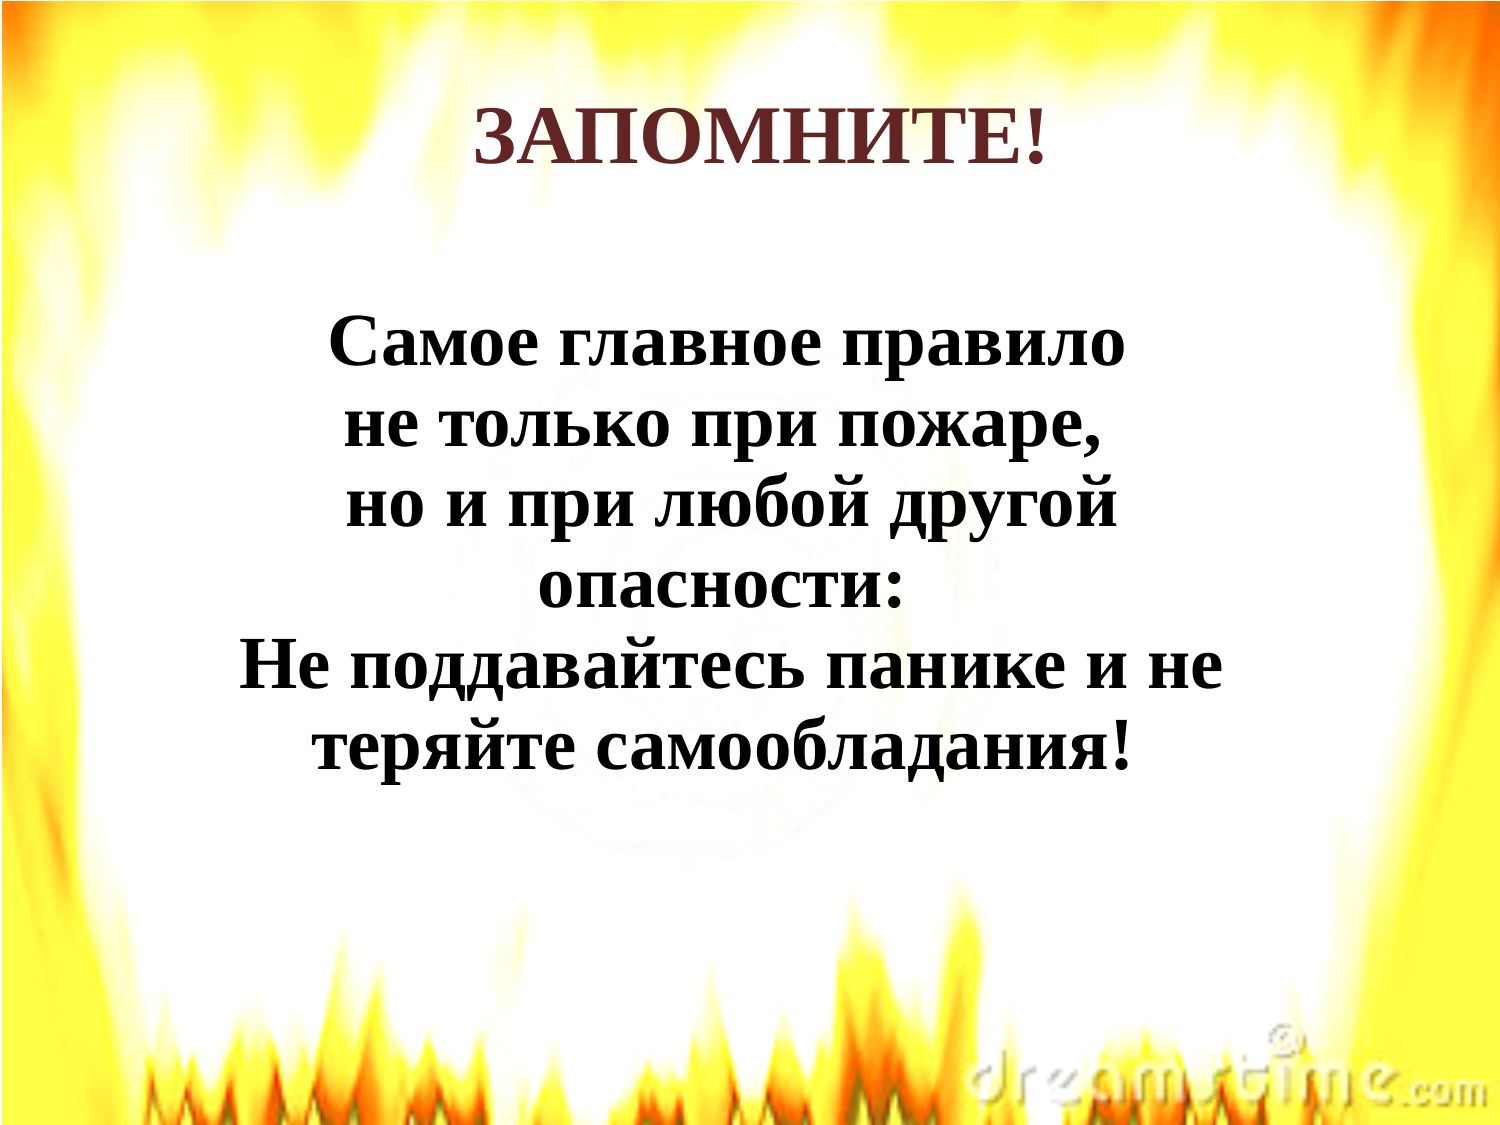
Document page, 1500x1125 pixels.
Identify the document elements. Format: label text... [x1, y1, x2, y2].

text_box Самое главное правило не только при пожаре, но и при любой другой опасности: Не поддавайтесь панике и не теряйте самообладания! [159, 292, 1306, 794]
picture [2, 1, 1500, 1125]
text_box ЗАПОМНИТЕ! [457, 72, 1066, 188]
